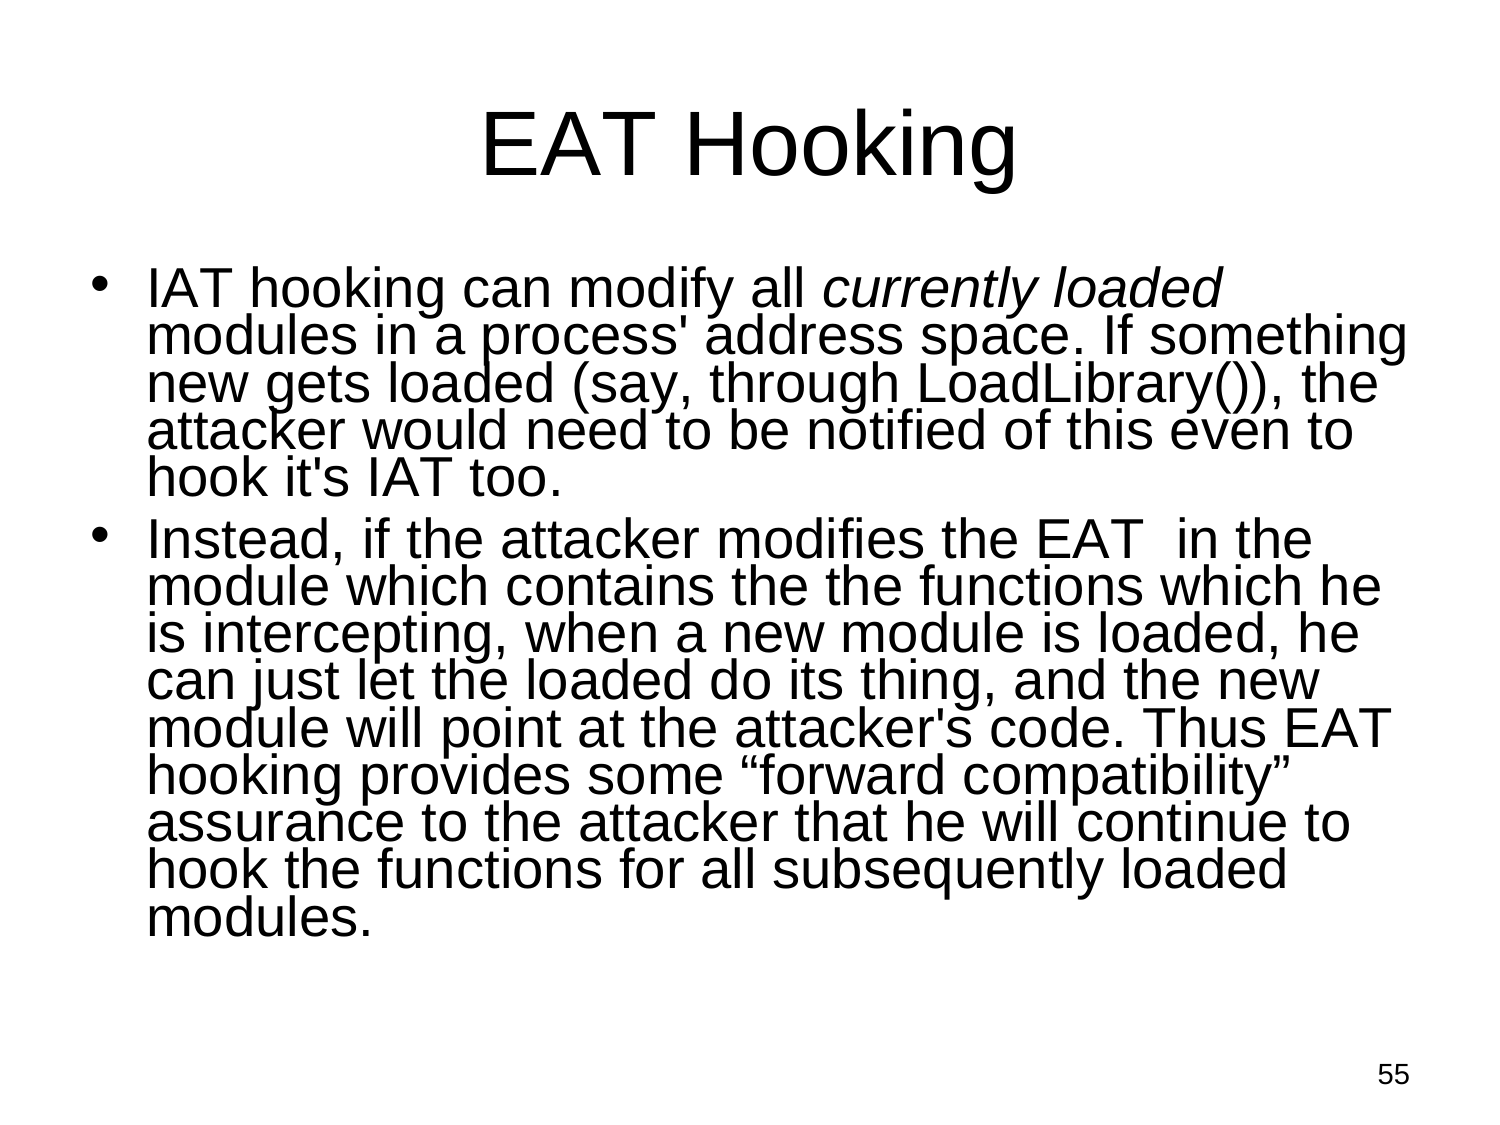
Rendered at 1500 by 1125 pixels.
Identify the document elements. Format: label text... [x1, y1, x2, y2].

text_box <number> [1074, 1042, 1426, 1103]
list IAT hooking can modify all currently loaded modules in a process' address space. If something new gets loaded (say, through LoadLibrary()), the attacker would need to be notified of this even to hook it's IAT too. Instead, if the attacker modifies the EAT in the module which contains the the functions which he is intercepting, when a new module is loaded, he can just let the loaded do its thing, and the new module will point at the attacker's code. Thus EAT hooking provides some “forward compatibility” assurance to the attacker that he will continue to hook the functions for all subsequently loaded modules. [75, 262, 1426, 1006]
title EAT Hooking [75, 45, 1426, 233]
